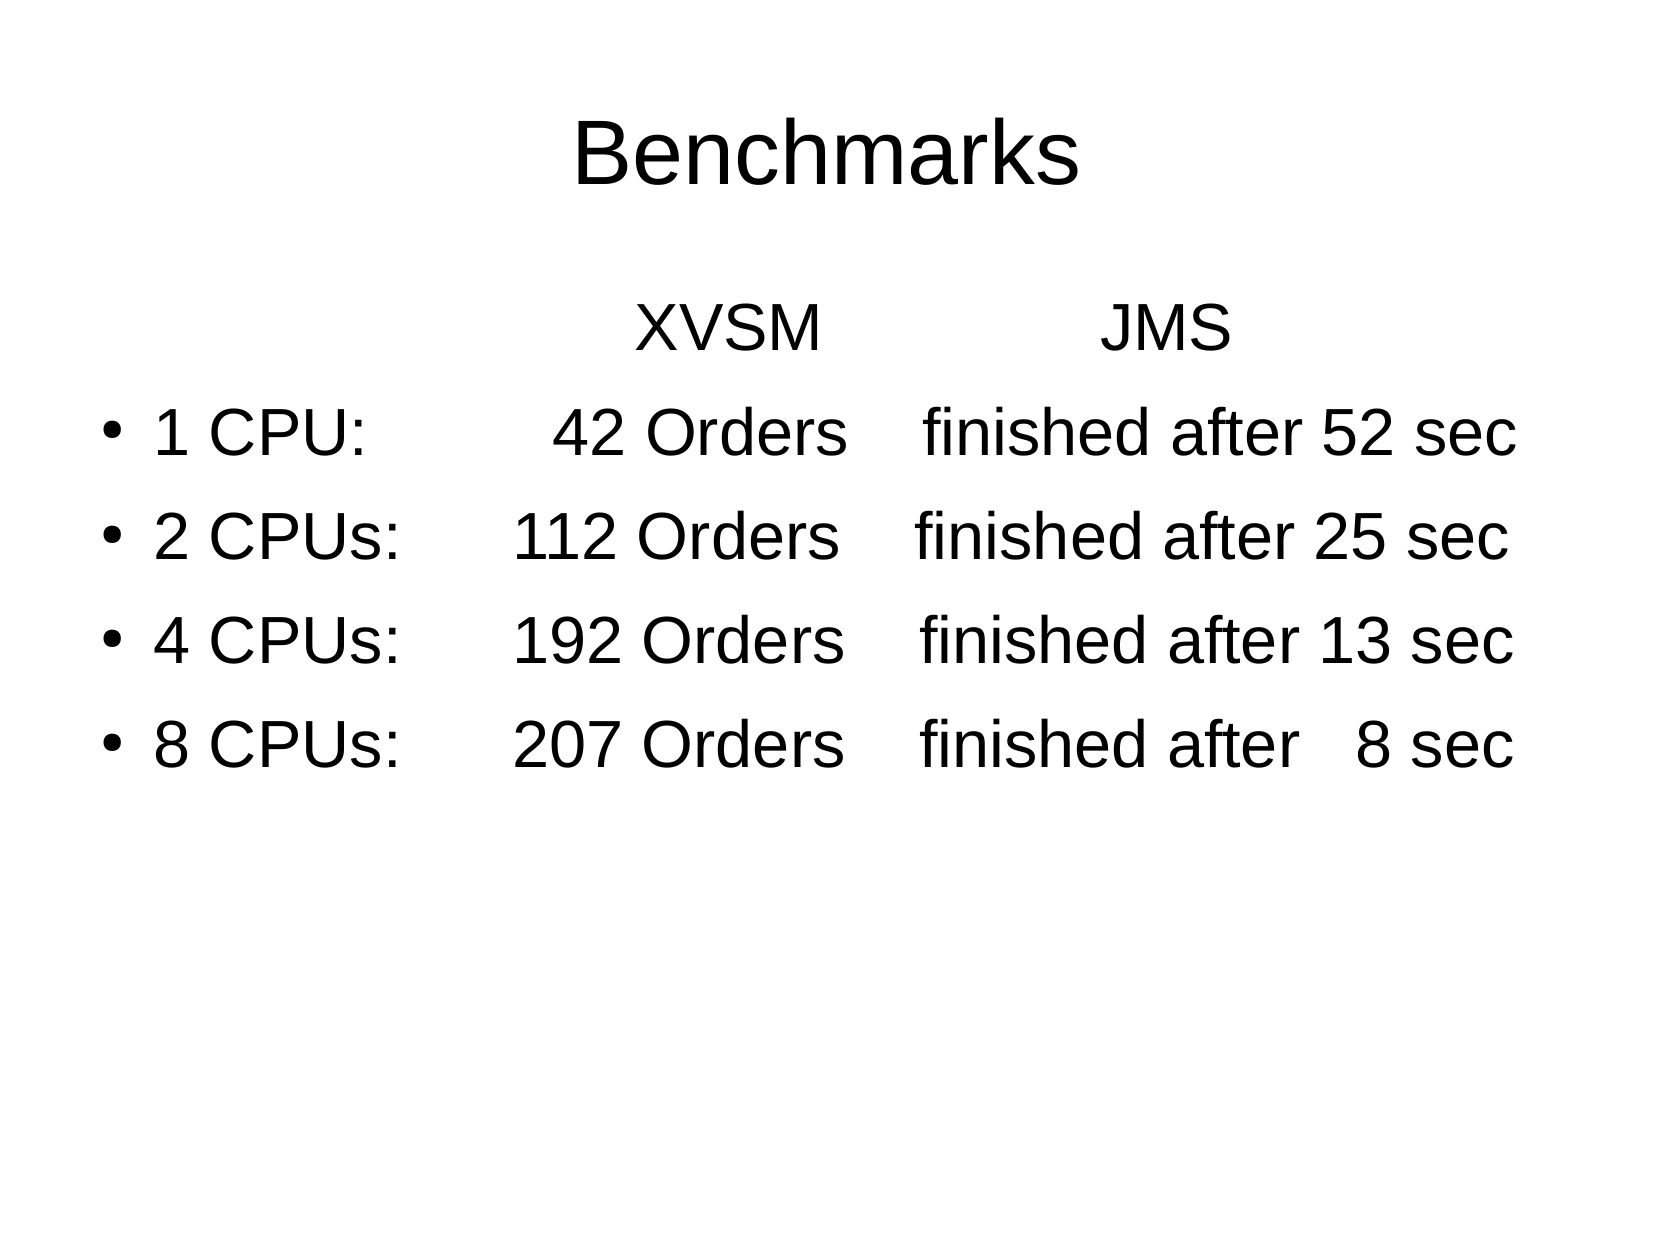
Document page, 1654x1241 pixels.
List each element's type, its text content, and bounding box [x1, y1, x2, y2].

list XVSM JMS 1 CPU: 42 Orders finished after 52 sec 2 CPUs: 112 Orders finished after 25 sec 4 CPUs: 192 Orders finished after 13 sec 8 CPUs: 207 Orders finished after 8 sec [82, 290, 1538, 1010]
title Benchmarks [82, 49, 1571, 257]
